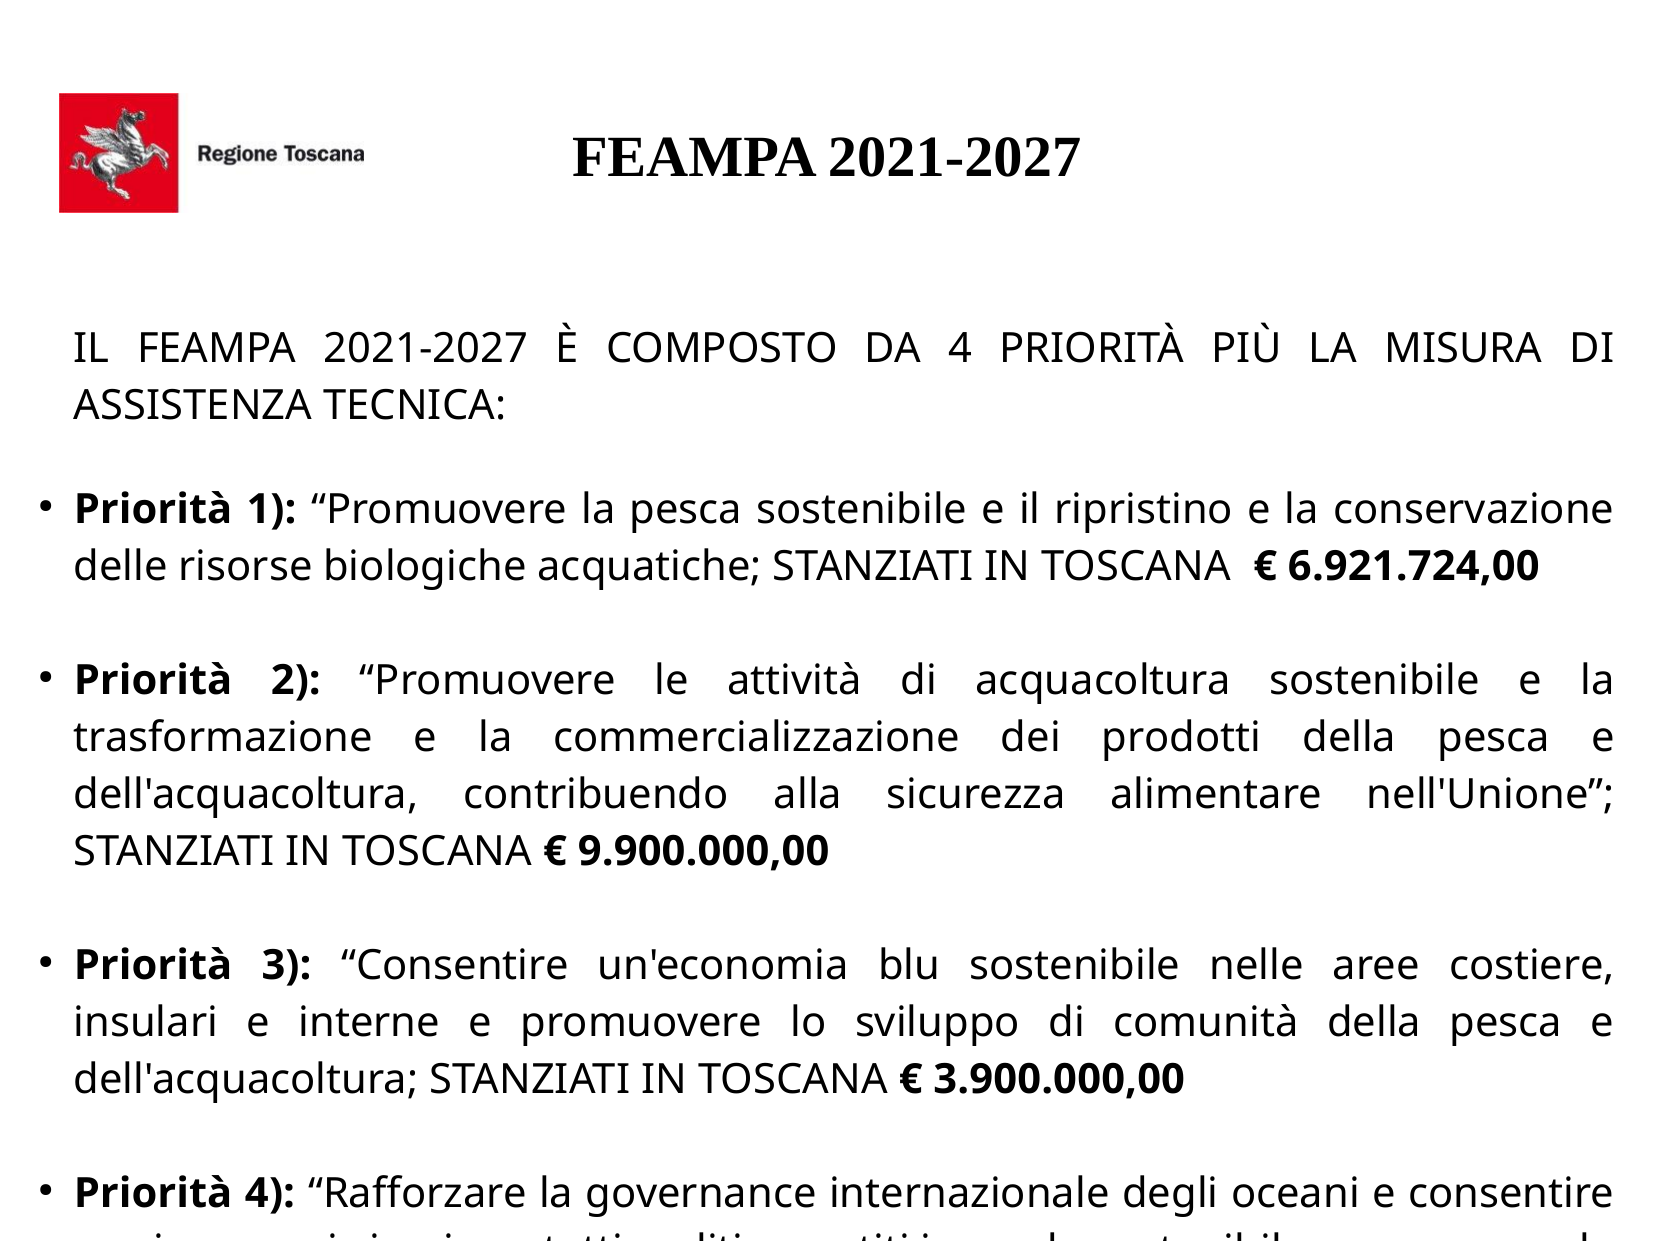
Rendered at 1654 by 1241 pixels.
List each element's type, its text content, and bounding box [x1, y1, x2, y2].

picture [59, 93, 367, 213]
text_box IL FEAMPA 2021-2027 È COMPOSTO DA 4 PRIORITÀ PIÙ LA MISURA DI ASSISTENZA TECNICA: Priorità 1): “Promuovere la pesca sostenibile e il ripristino e la conservazione delle risorse biologiche acquatiche; STANZIATI IN TOSCANA € 6.921.724,00 Priorità 2): “Promuovere le attività di acquacoltura sostenibile e la trasformazione e la commercializzazione dei prodotti della pesca e dell'acquacoltura, contribuendo alla sicurezza alimentare nell'Unione”; STANZIATI IN TOSCANA € 9.900.000,00 Priorità 3): “Consentire un'economia blu sostenibile nelle aree costiere, insulari e interne e promuovere lo sviluppo di comunità della pesca e dell'acquacoltura; STANZIATI IN TOSCANA € 3.900.000,00 Priorità 4): “Rafforzare la governance internazionale degli oceani e consentire mari e oceani sicuri, protetti, puliti e gestiti in modo sostenibile. promuovere la prosperità delle comunità costiere”; STANZIATI IN TOSCANA € 1.100.000,00 [23, 248, 1630, 1208]
title FEAMPA 2021-2027 [82, 49, 1571, 248]
